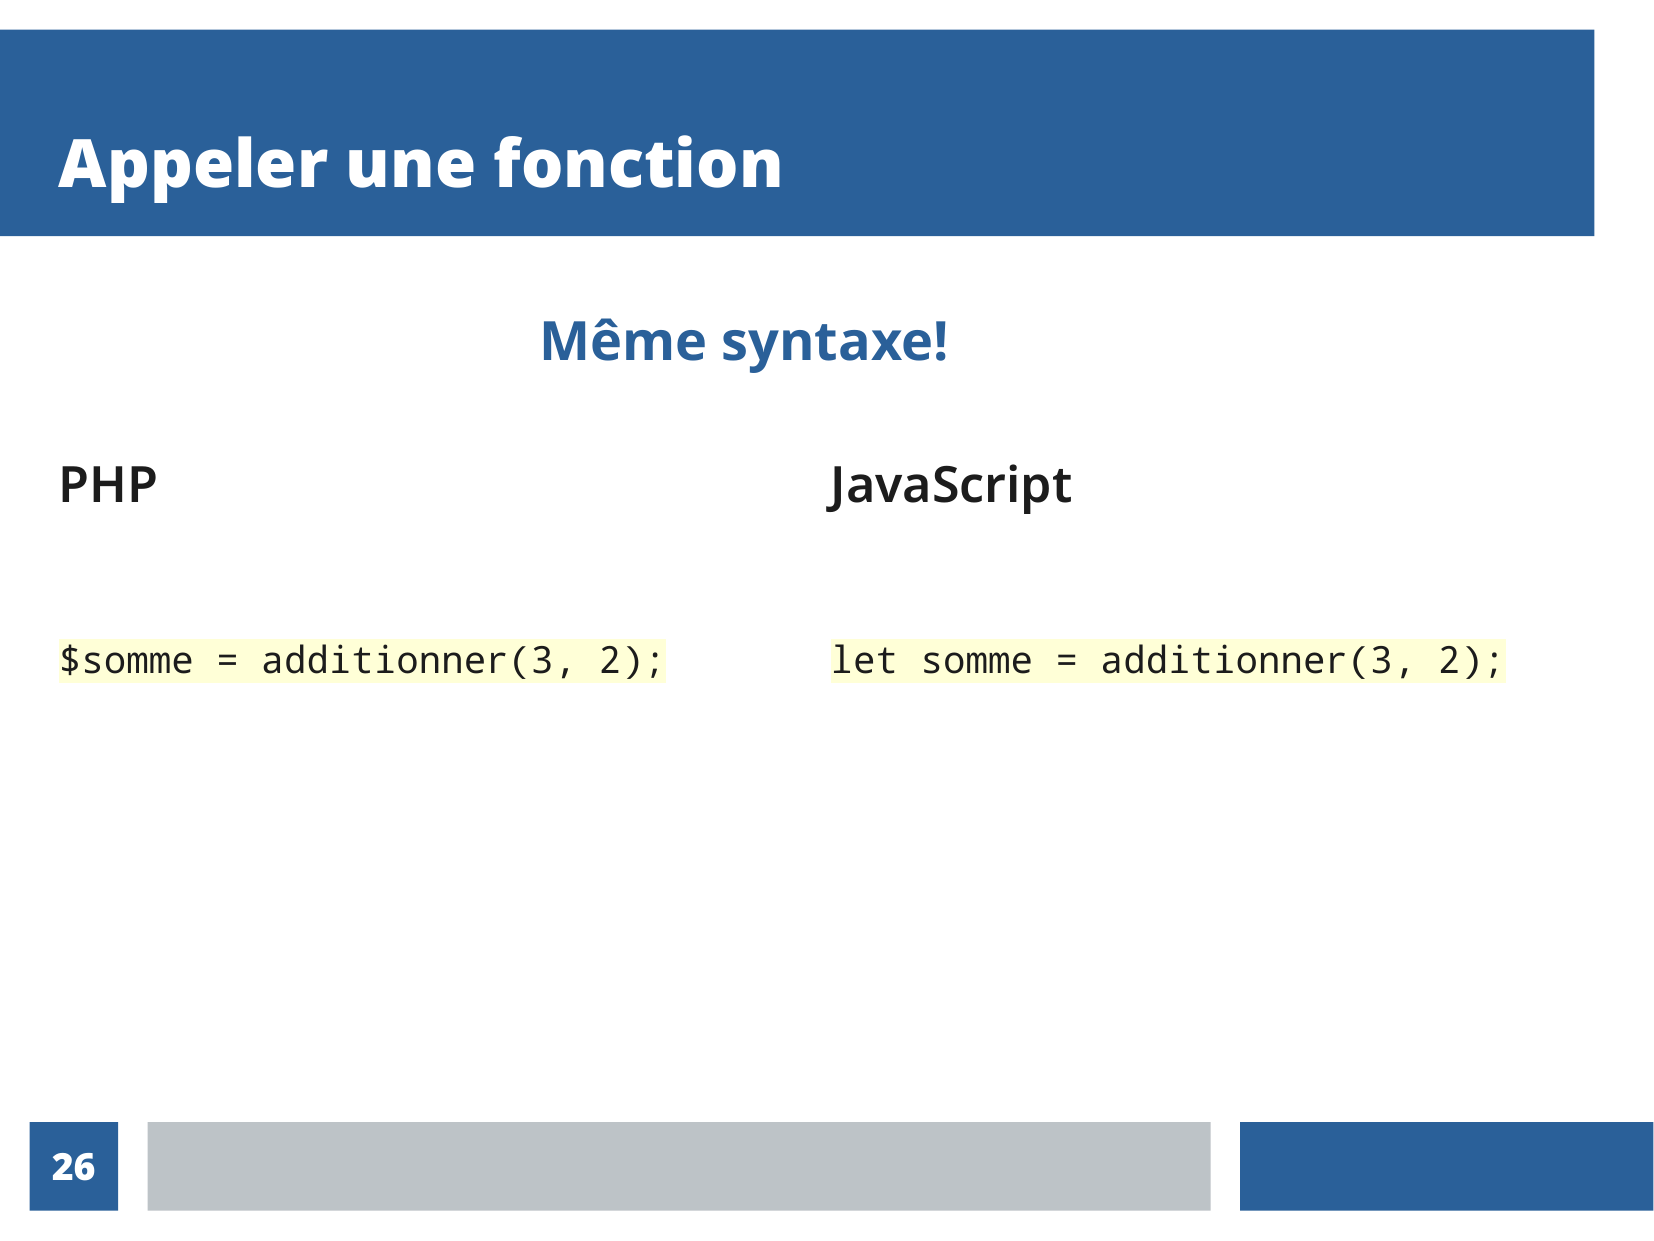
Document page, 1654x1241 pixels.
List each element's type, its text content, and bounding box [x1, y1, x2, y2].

title Appeler une fonction [59, 59, 1595, 207]
list JavaScript let somme = additionner(3, 2); [830, 448, 1566, 1093]
list PHP $somme = additionner(3, 2); [59, 448, 794, 1093]
text_box Même syntaxe! [259, 295, 1229, 374]
